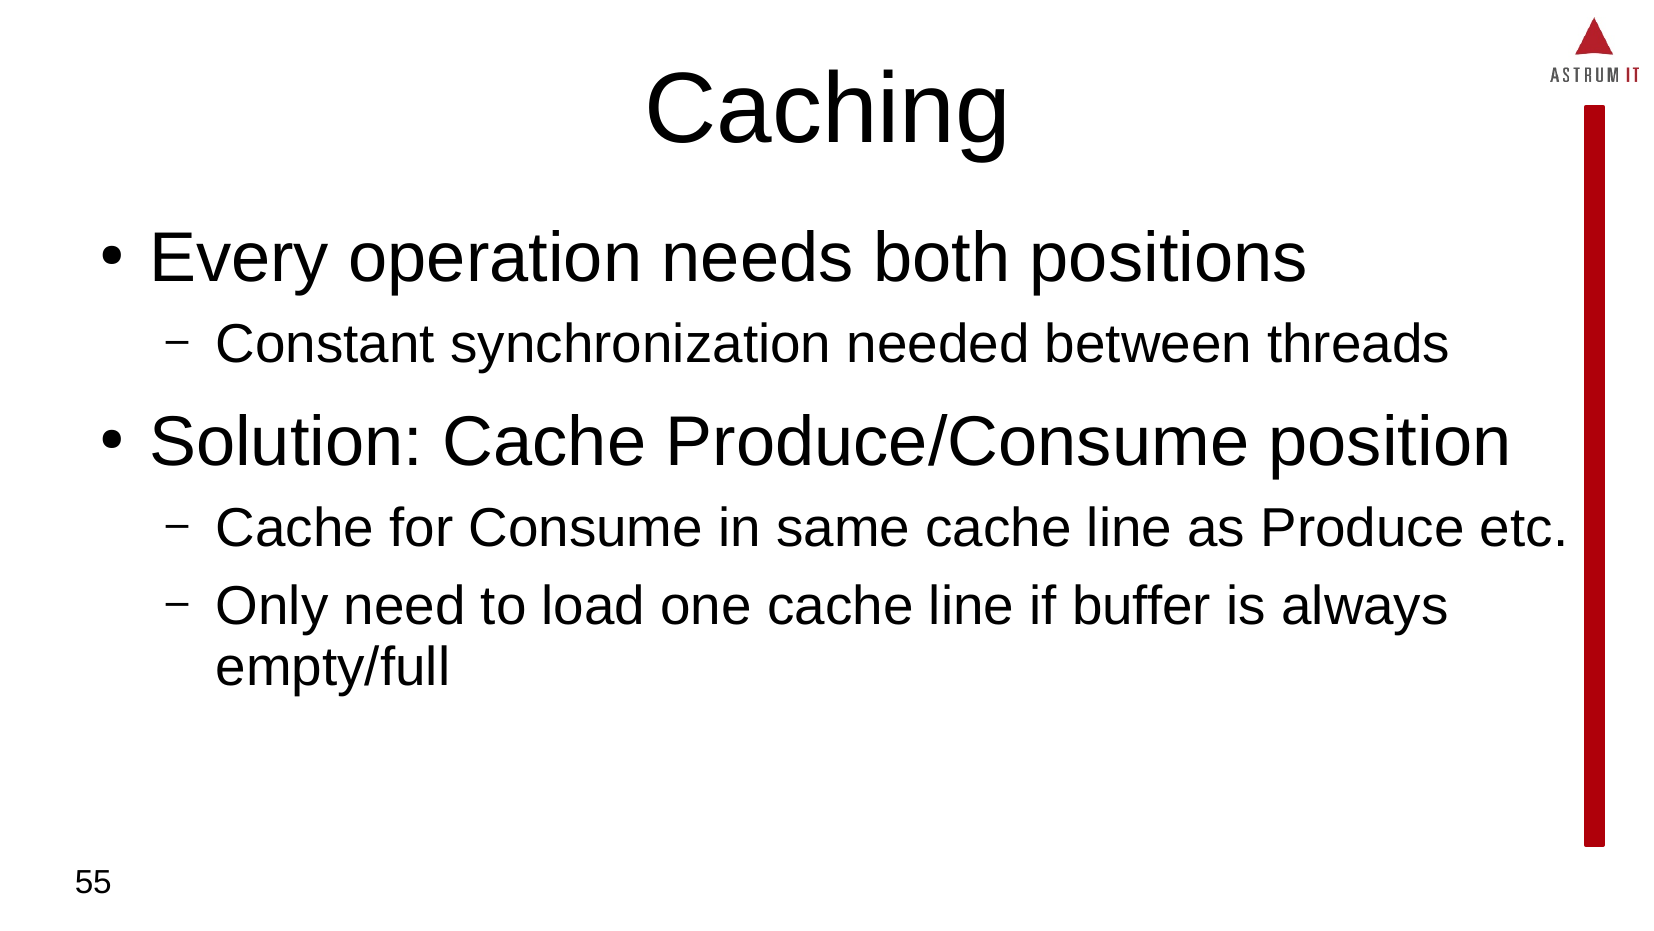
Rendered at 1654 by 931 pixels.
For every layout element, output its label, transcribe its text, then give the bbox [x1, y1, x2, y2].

title Caching [114, 30, 1541, 186]
picture [1550, 17, 1639, 82]
list Every operation needs both positions Constant synchronization needed between threads Solution: Cache Produce/Consume position Cache for Consume in same cache line as Produce etc. Only need to load one cache line if buffer is always empty/full [82, 217, 1571, 757]
